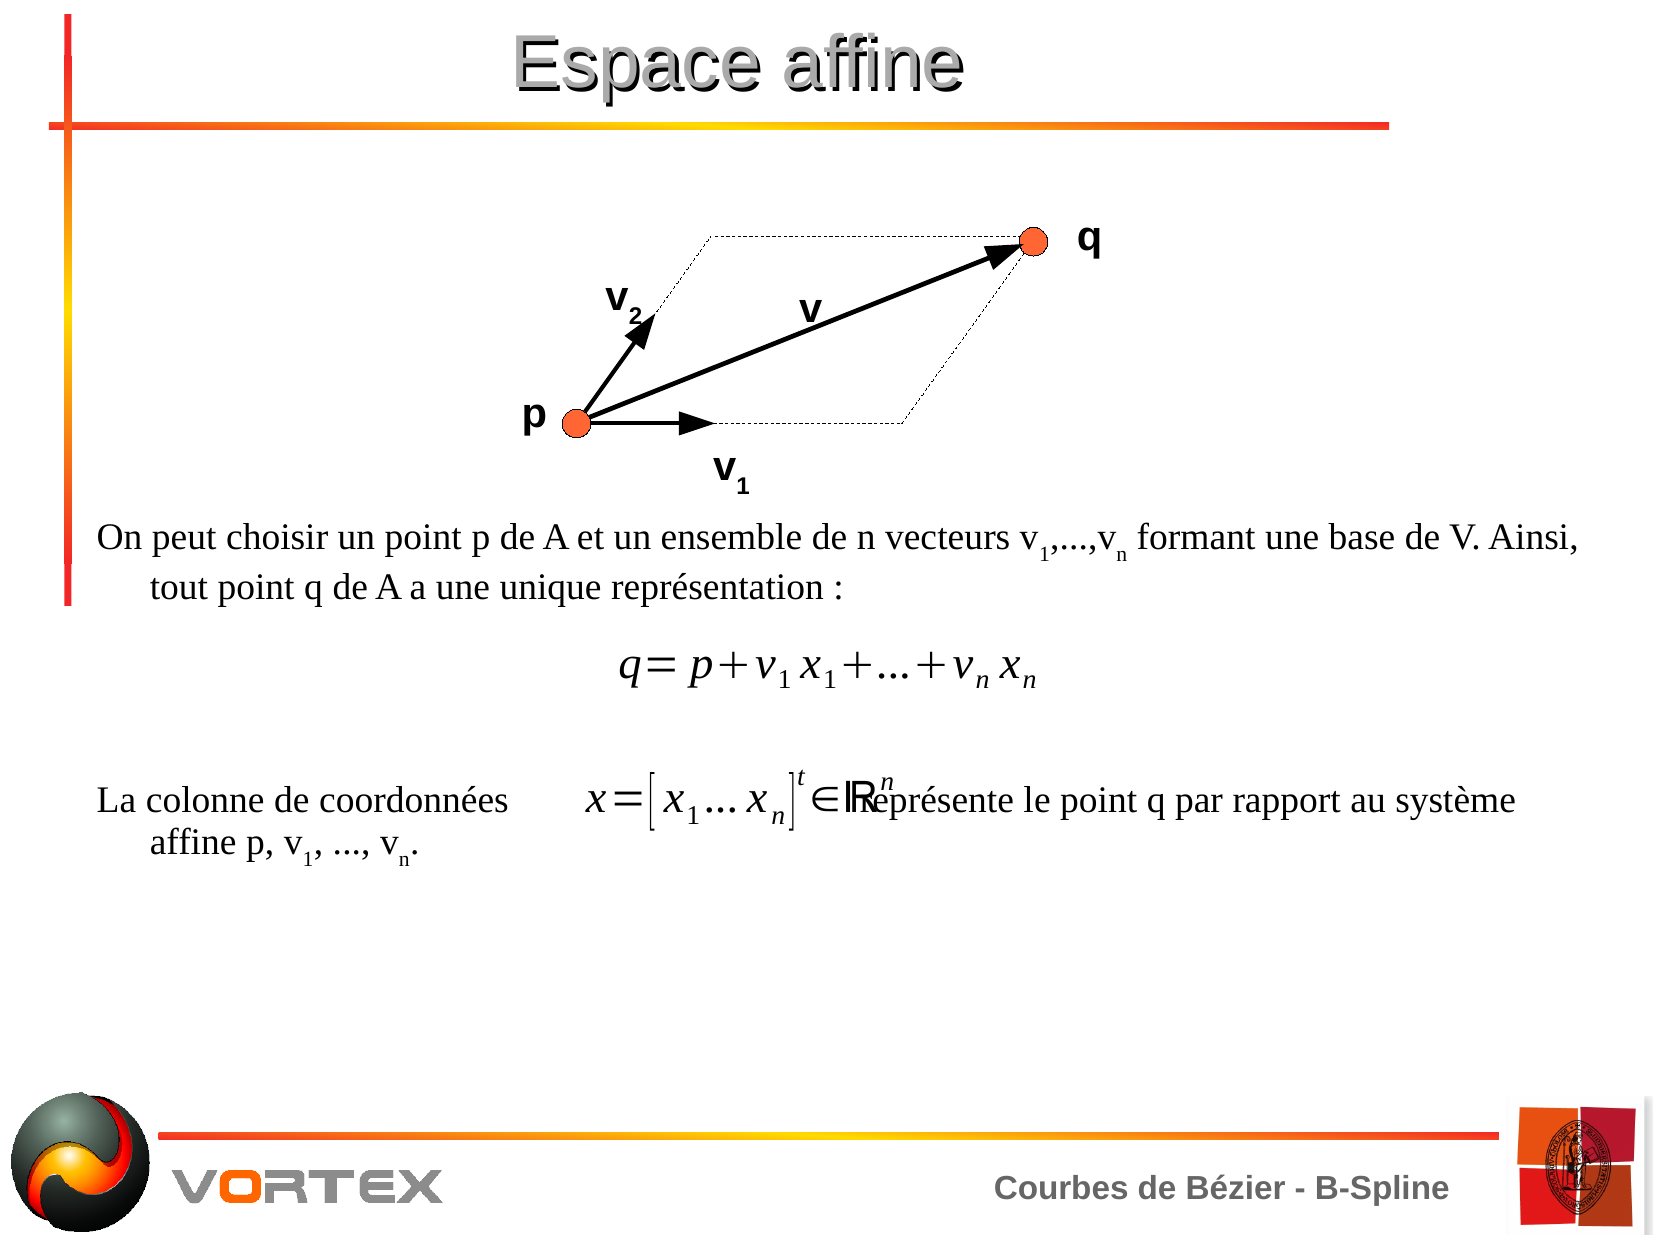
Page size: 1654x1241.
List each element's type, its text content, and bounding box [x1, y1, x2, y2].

text_box v1 [698, 435, 775, 515]
picture [11, 1092, 443, 1232]
chart [575, 761, 901, 833]
text_box v2 [590, 265, 668, 345]
chart [609, 637, 1044, 695]
text_box [562, 409, 591, 438]
text_box [1019, 227, 1048, 257]
text_box v [784, 277, 862, 346]
picture [1505, 1096, 1653, 1235]
text_box p [506, 382, 584, 451]
title Espace affine [82, 4, 1392, 120]
list On peut choisir un point p de A et un ensemble de n vecteurs v1,...,vn formant une base de V. Ainsi, tout point q de A a une unique représentation : La colonne de coordonnées représente le point q par rapport au système affine p, v1, ..., vn. [78, 160, 1591, 1103]
text_box q [1062, 205, 1139, 274]
